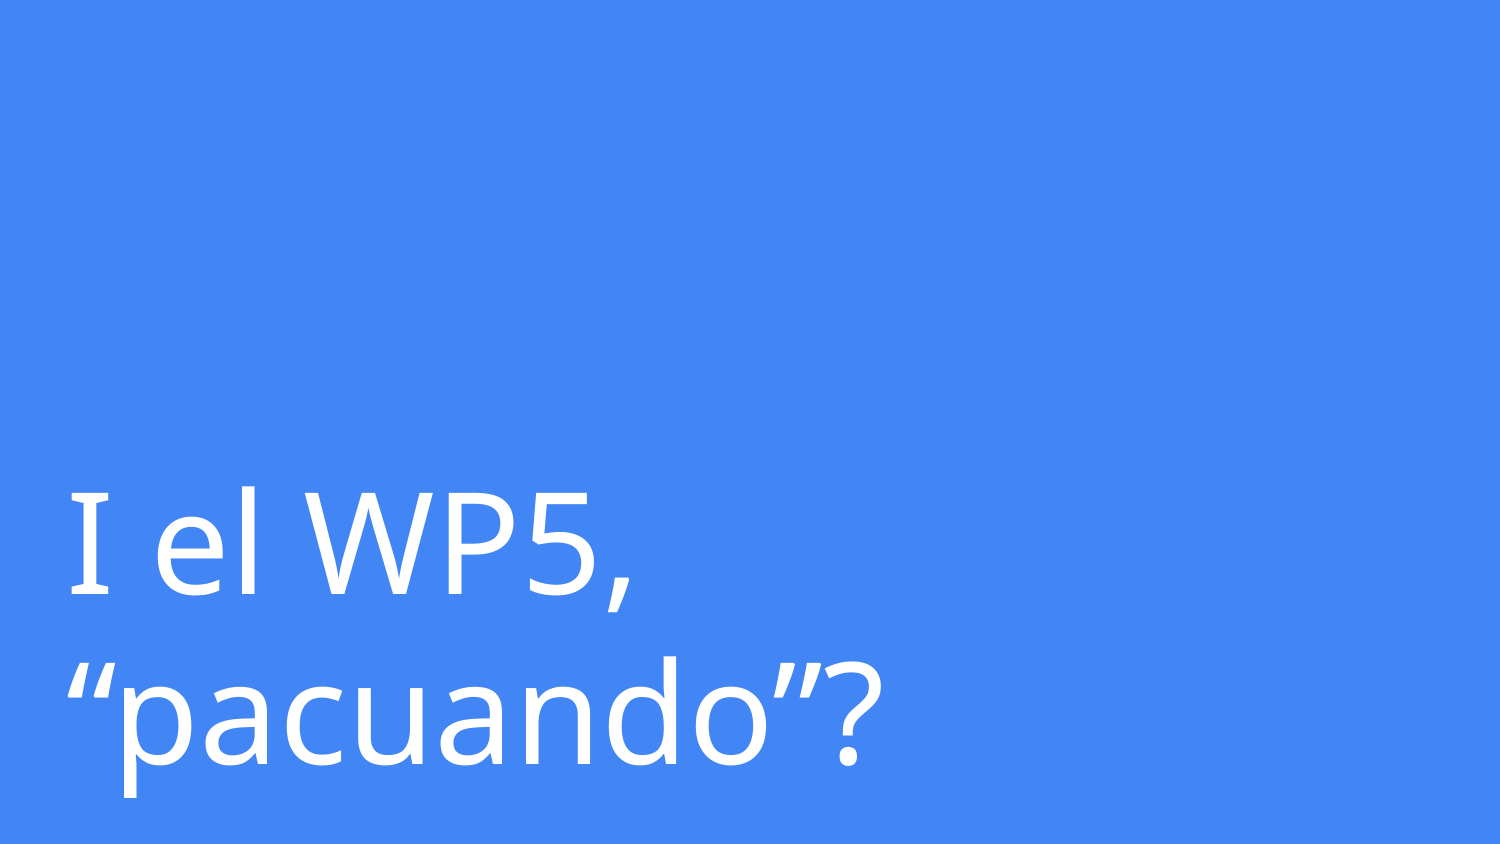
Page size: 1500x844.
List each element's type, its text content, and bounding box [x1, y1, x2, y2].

title I el WP5, “pacuando”? [51, 406, 1383, 809]
